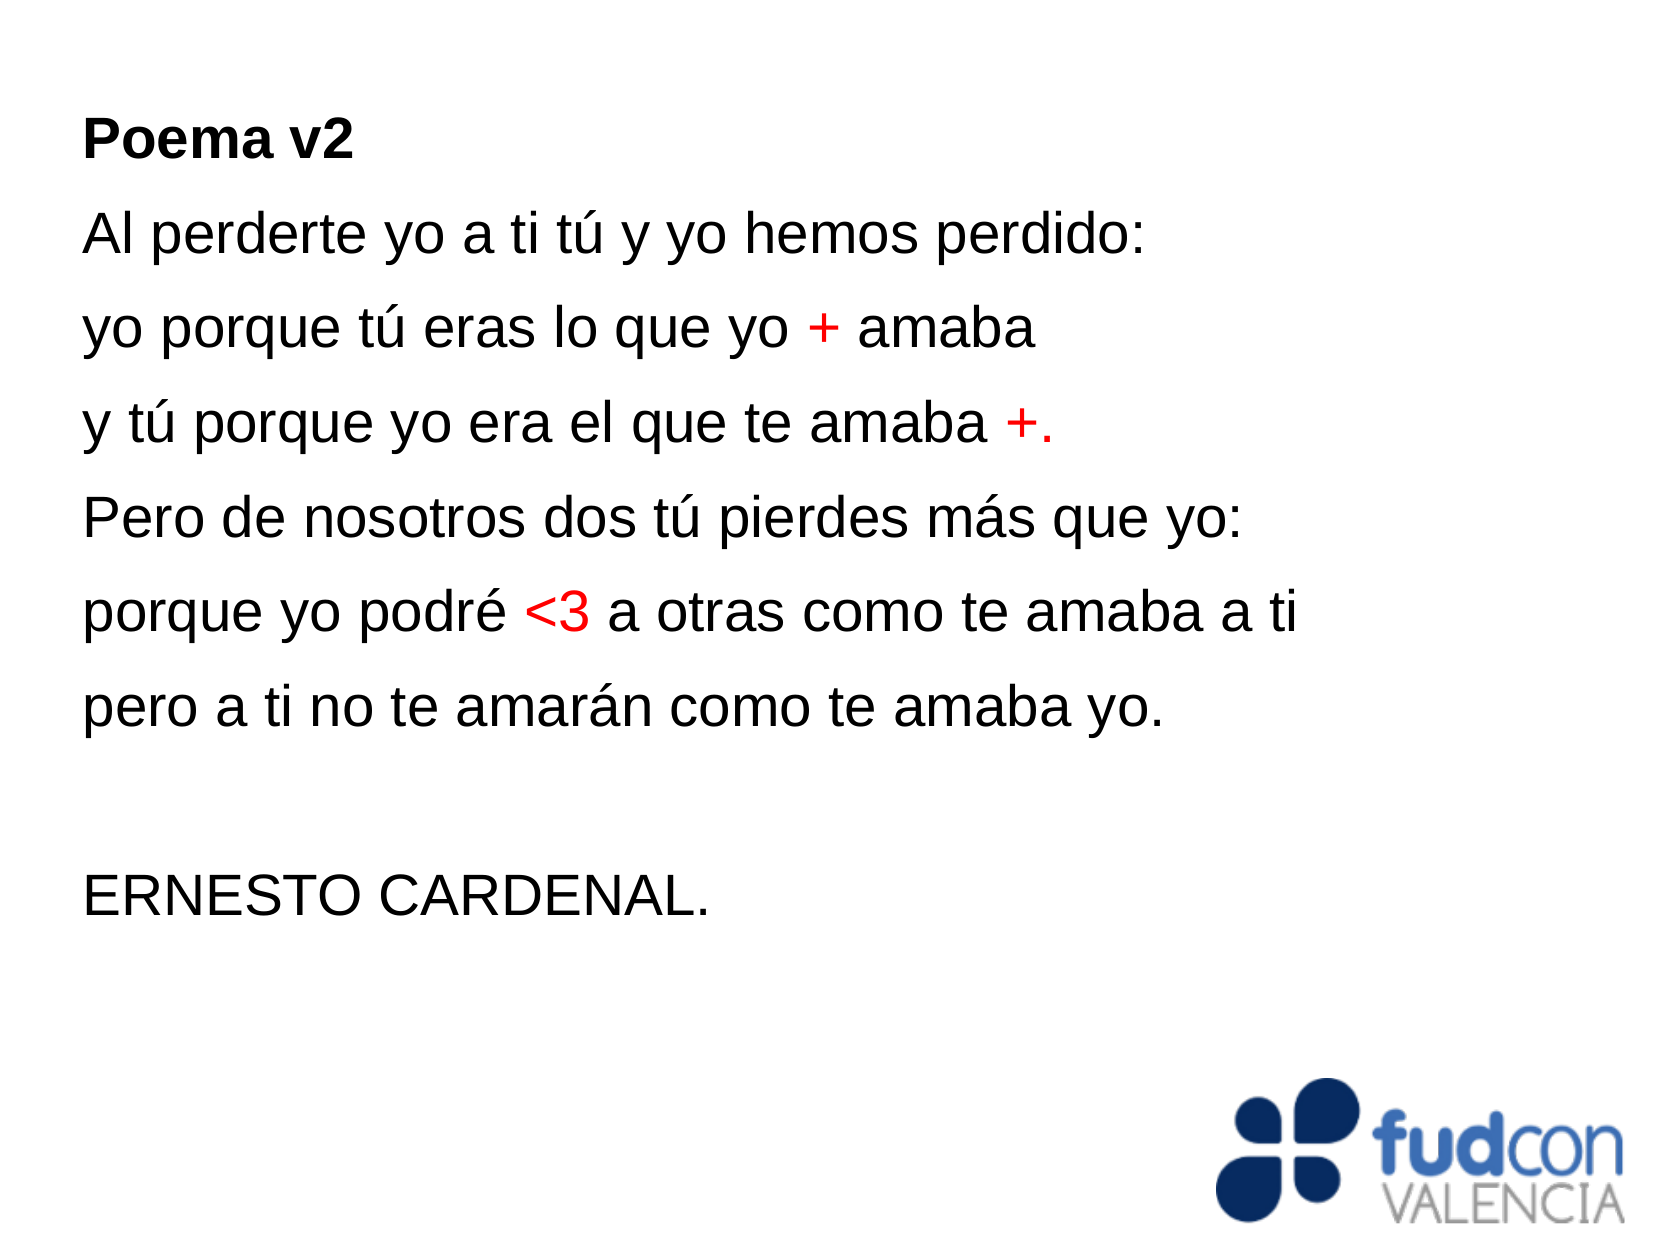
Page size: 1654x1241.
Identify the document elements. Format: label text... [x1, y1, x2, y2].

picture [1216, 1078, 1643, 1230]
list Poema v2 Al perderte yo a ti tú y yo hemos perdido: yo porque tú eras lo que yo + amaba y tú porque yo era el que te amaba +. Pero de nosotros dos tú pierdes más que yo: porque yo podré <3 a otras como te amaba a ti pero a ti no te amarán como te amaba yo. ERNESTO CARDENAL. [82, 106, 1571, 1109]
